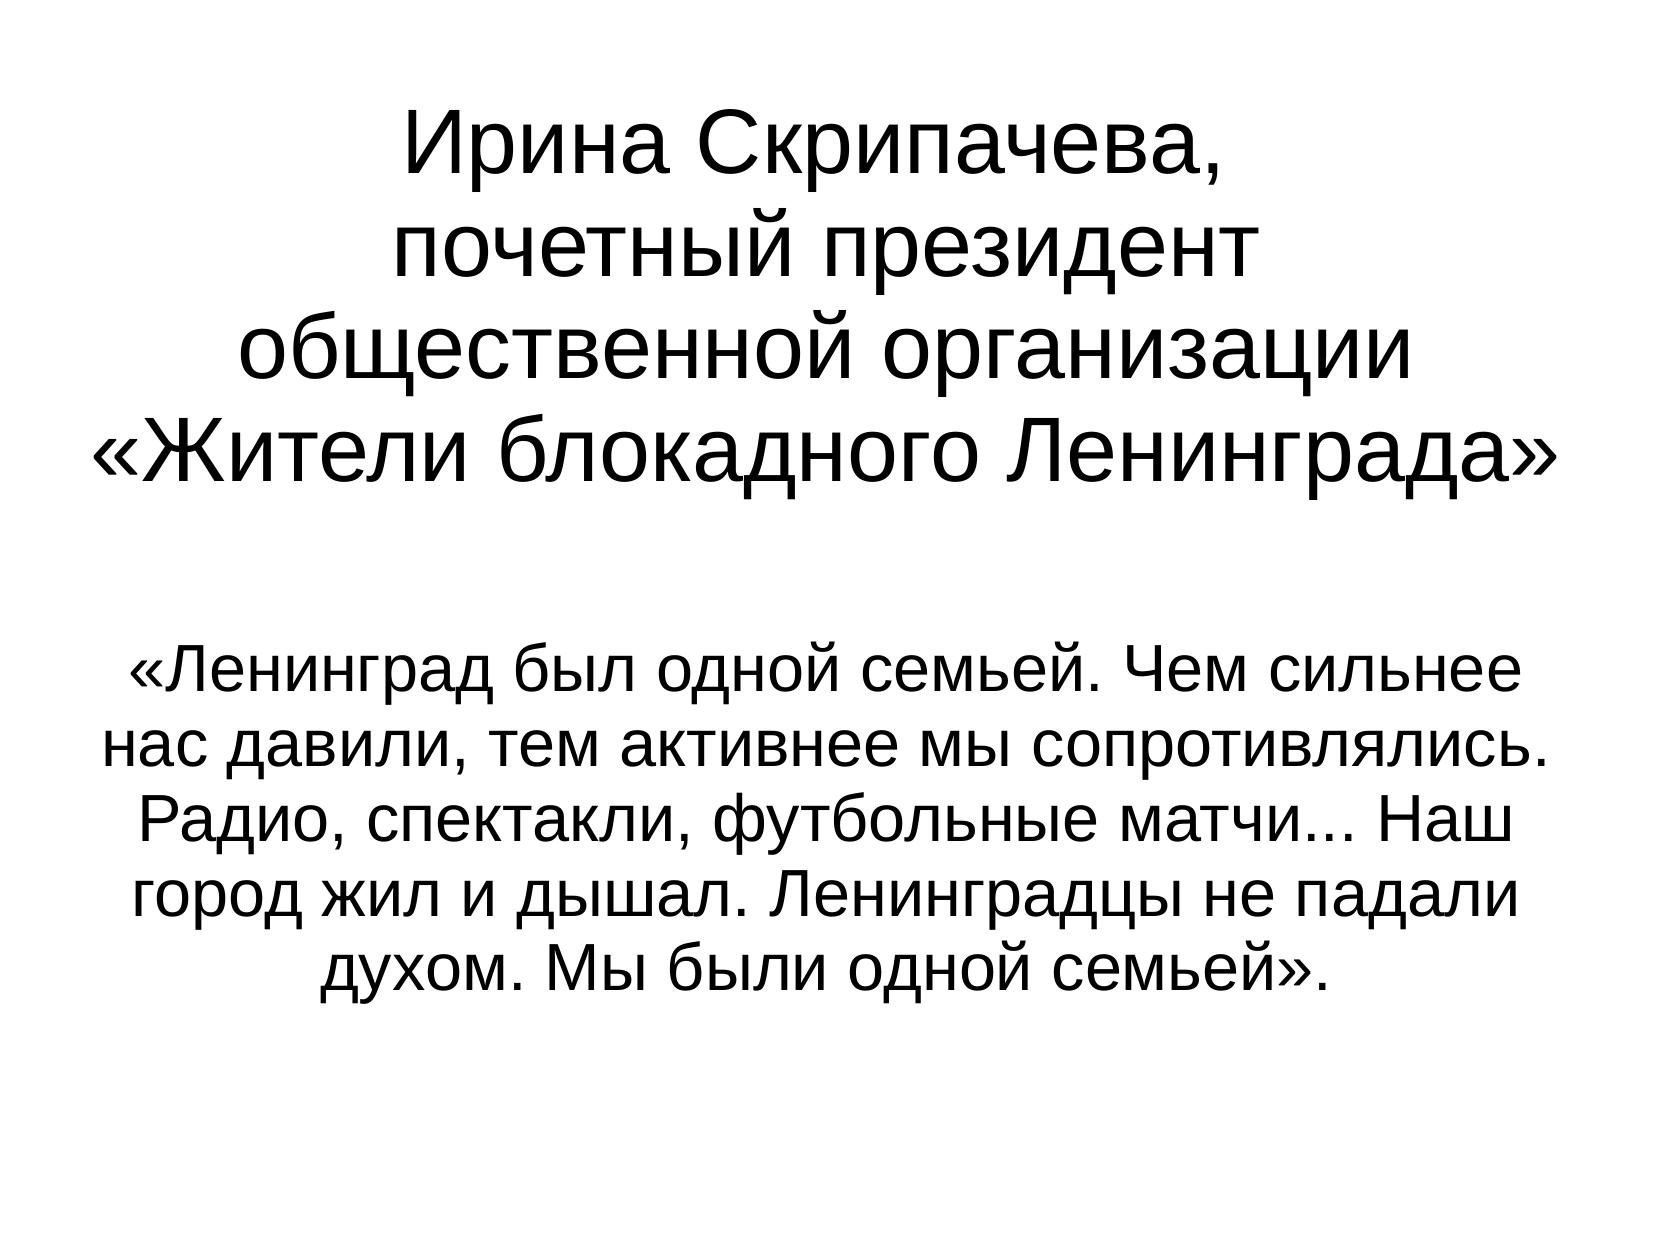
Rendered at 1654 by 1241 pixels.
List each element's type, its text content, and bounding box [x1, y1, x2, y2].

subtitle «Ленинград был одной семьей. Чем сильнее нас давили, тем активнее мы сопротивлялись. Радио, спектакли, футбольные матчи... Наш город жил и дышал. Ленинградцы не падали духом. Мы были одной семьей». [82, 602, 1571, 1109]
title Ирина Скрипачева, почетный президент общественной организации «Жители блокадного Ленинграда» [82, 90, 1571, 602]
